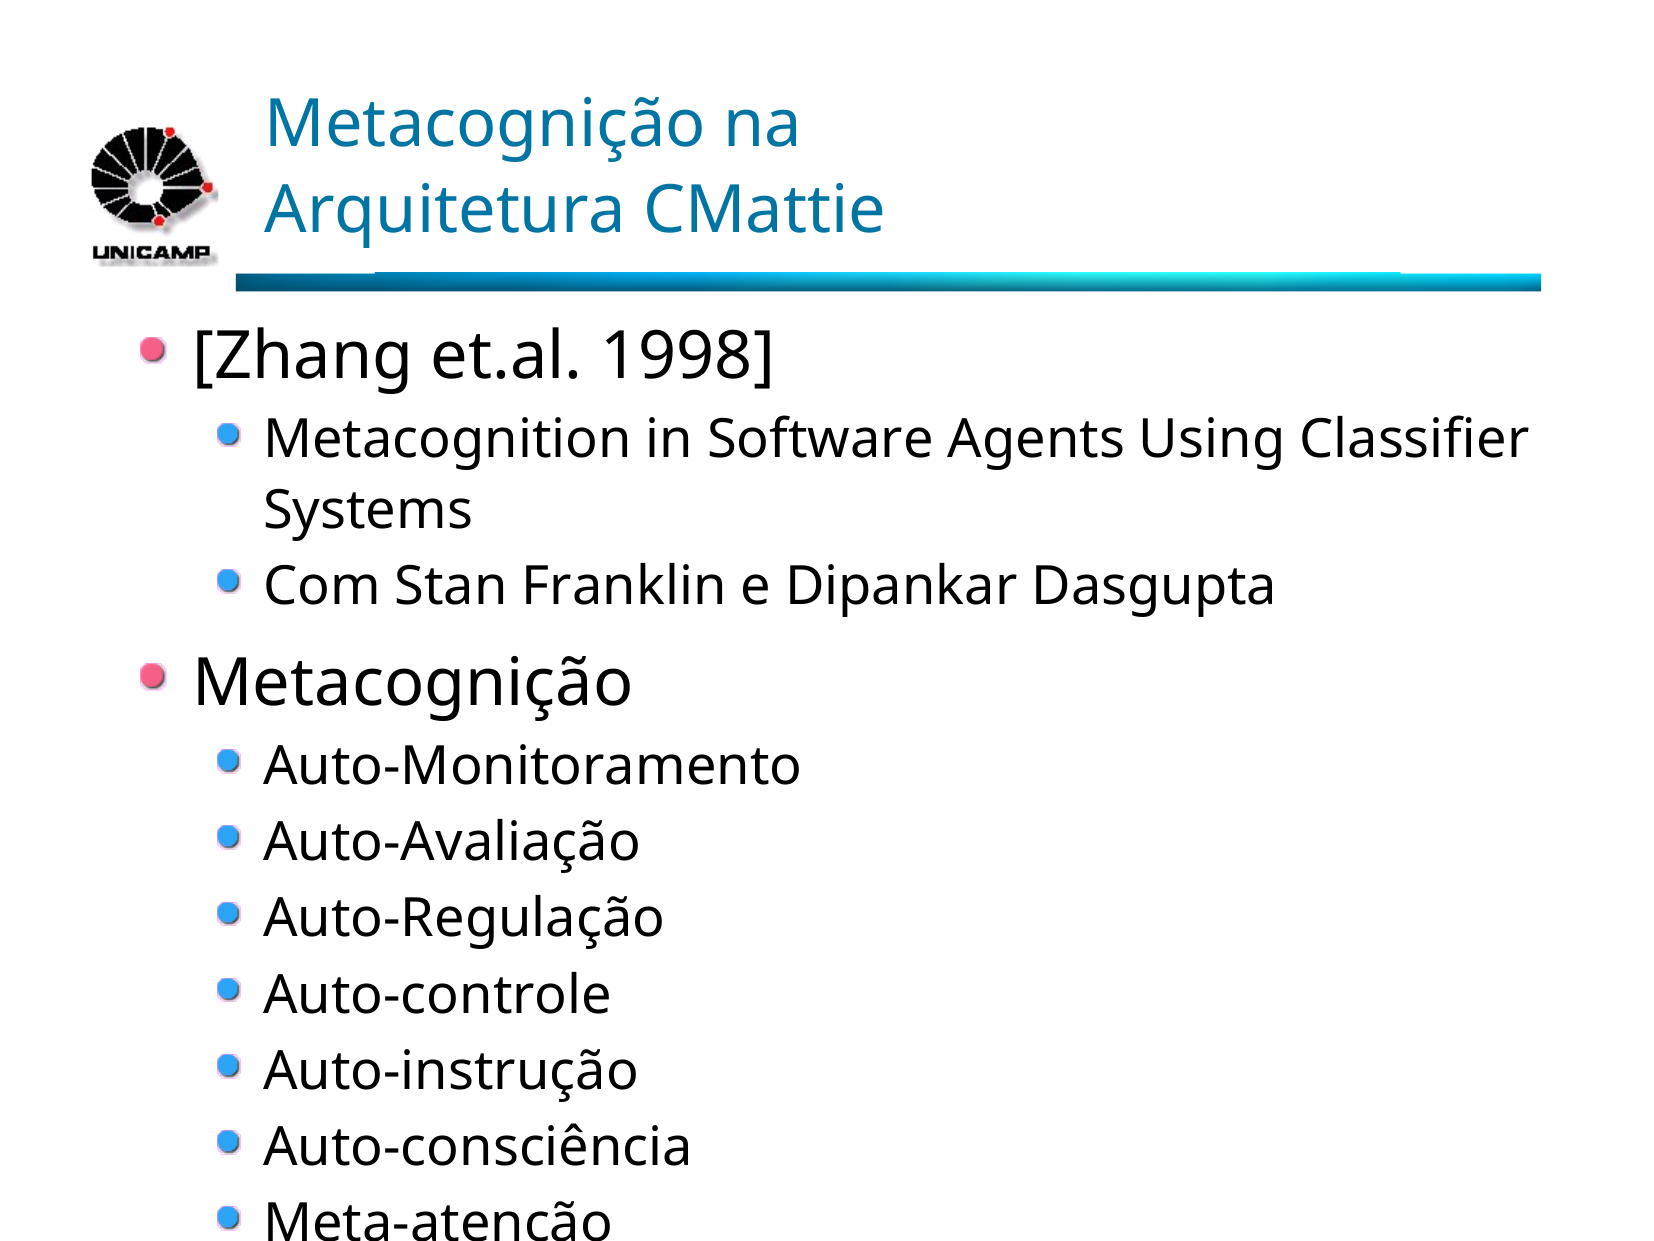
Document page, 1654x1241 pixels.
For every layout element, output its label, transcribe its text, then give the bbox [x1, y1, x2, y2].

picture [216, 1205, 242, 1232]
title Metacognição na Arquitetura CMattie [264, 57, 1534, 250]
picture [125, 272, 1654, 295]
list [Zhang et.al. 1998] Metacognition in Software Agents Using Classifier Systems Com Stan Franklin e Dipankar Dasgupta Metacognição Auto-Monitoramento Auto-Avaliação Auto-Regulação Auto-controle Auto-instrução Auto-consciência Meta-atenção [121, 309, 1534, 1167]
